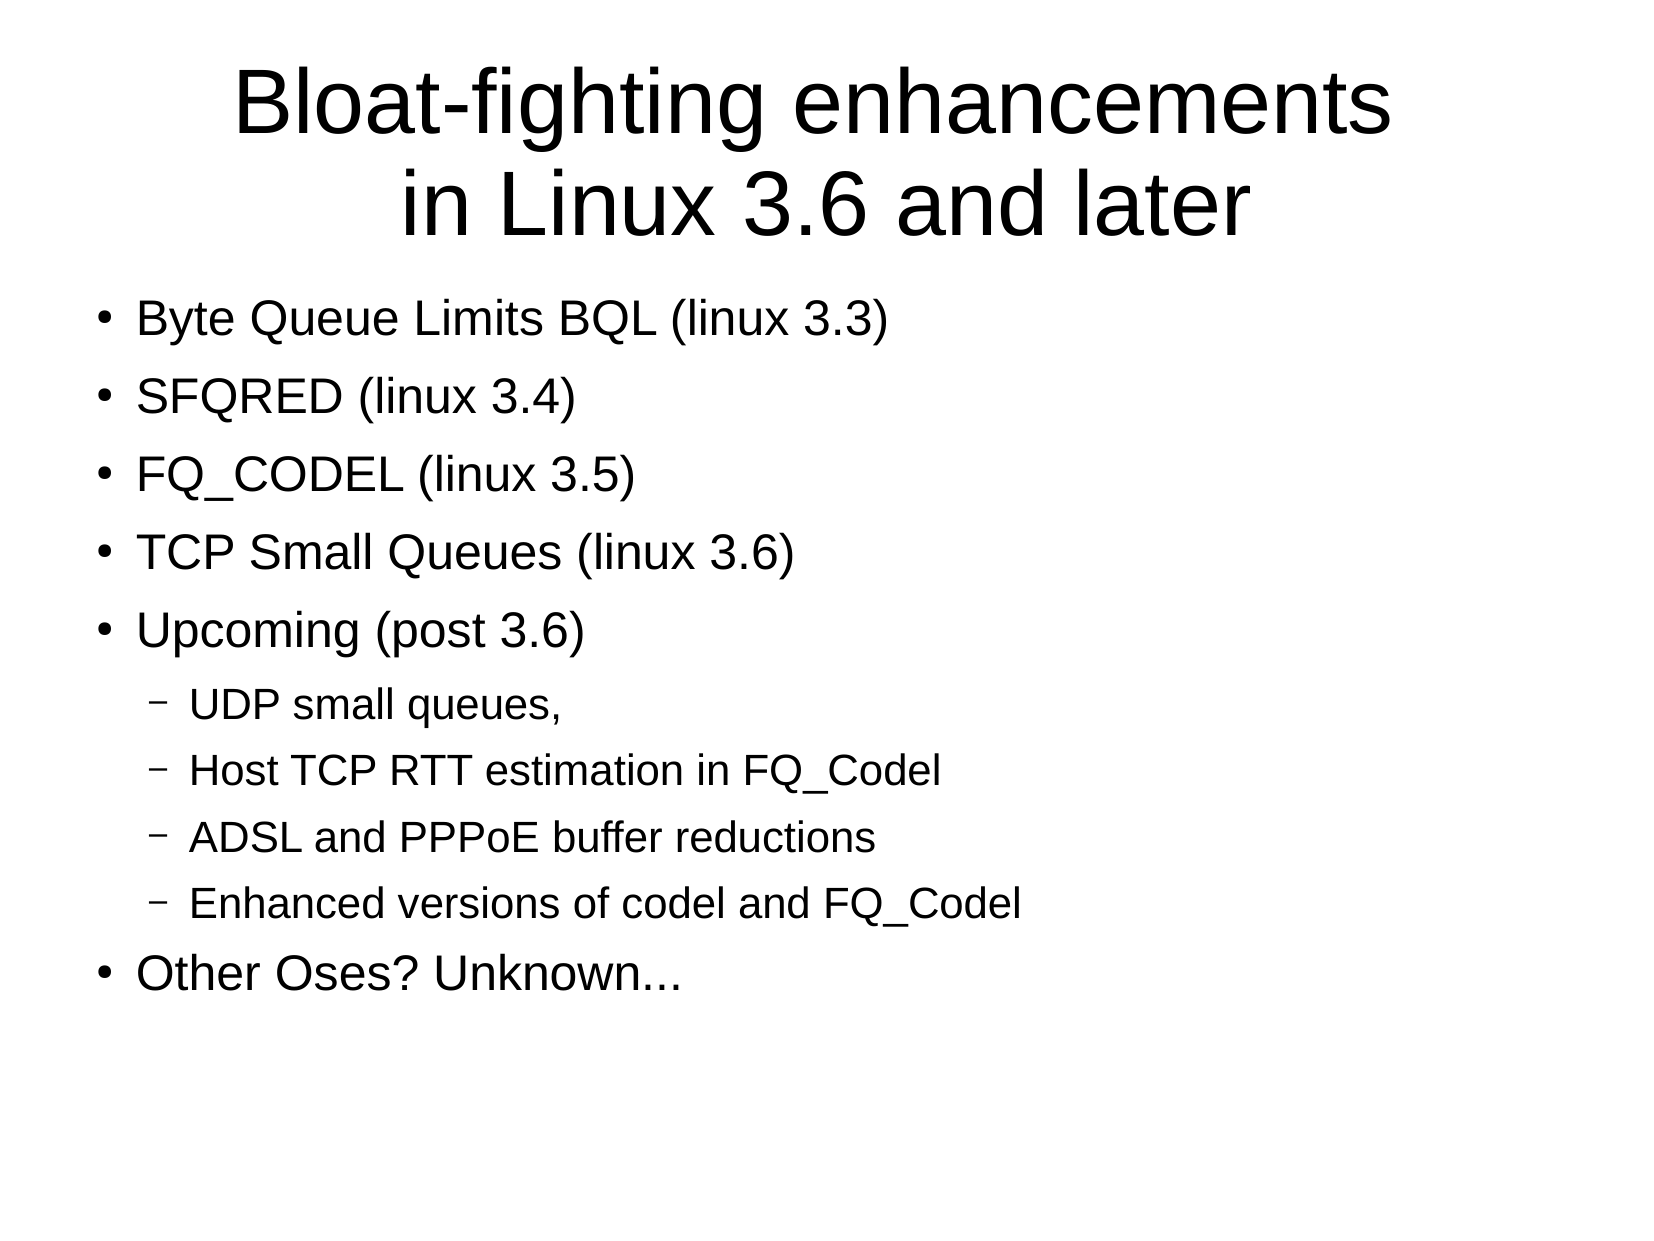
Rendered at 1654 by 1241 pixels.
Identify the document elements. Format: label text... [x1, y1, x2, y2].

title Bloat-fighting enhancements in Linux 3.6 and later [82, 49, 1571, 257]
list Byte Queue Limits BQL (linux 3.3) SFQRED (linux 3.4) FQ_CODEL (linux 3.5) TCP Small Queues (linux 3.6) Upcoming (post 3.6) UDP small queues, Host TCP RTT estimation in FQ_Codel ADSL and PPPoE buffer reductions Enhanced versions of codel and FQ_Codel Other Oses? Unknown... [82, 290, 1538, 1010]
